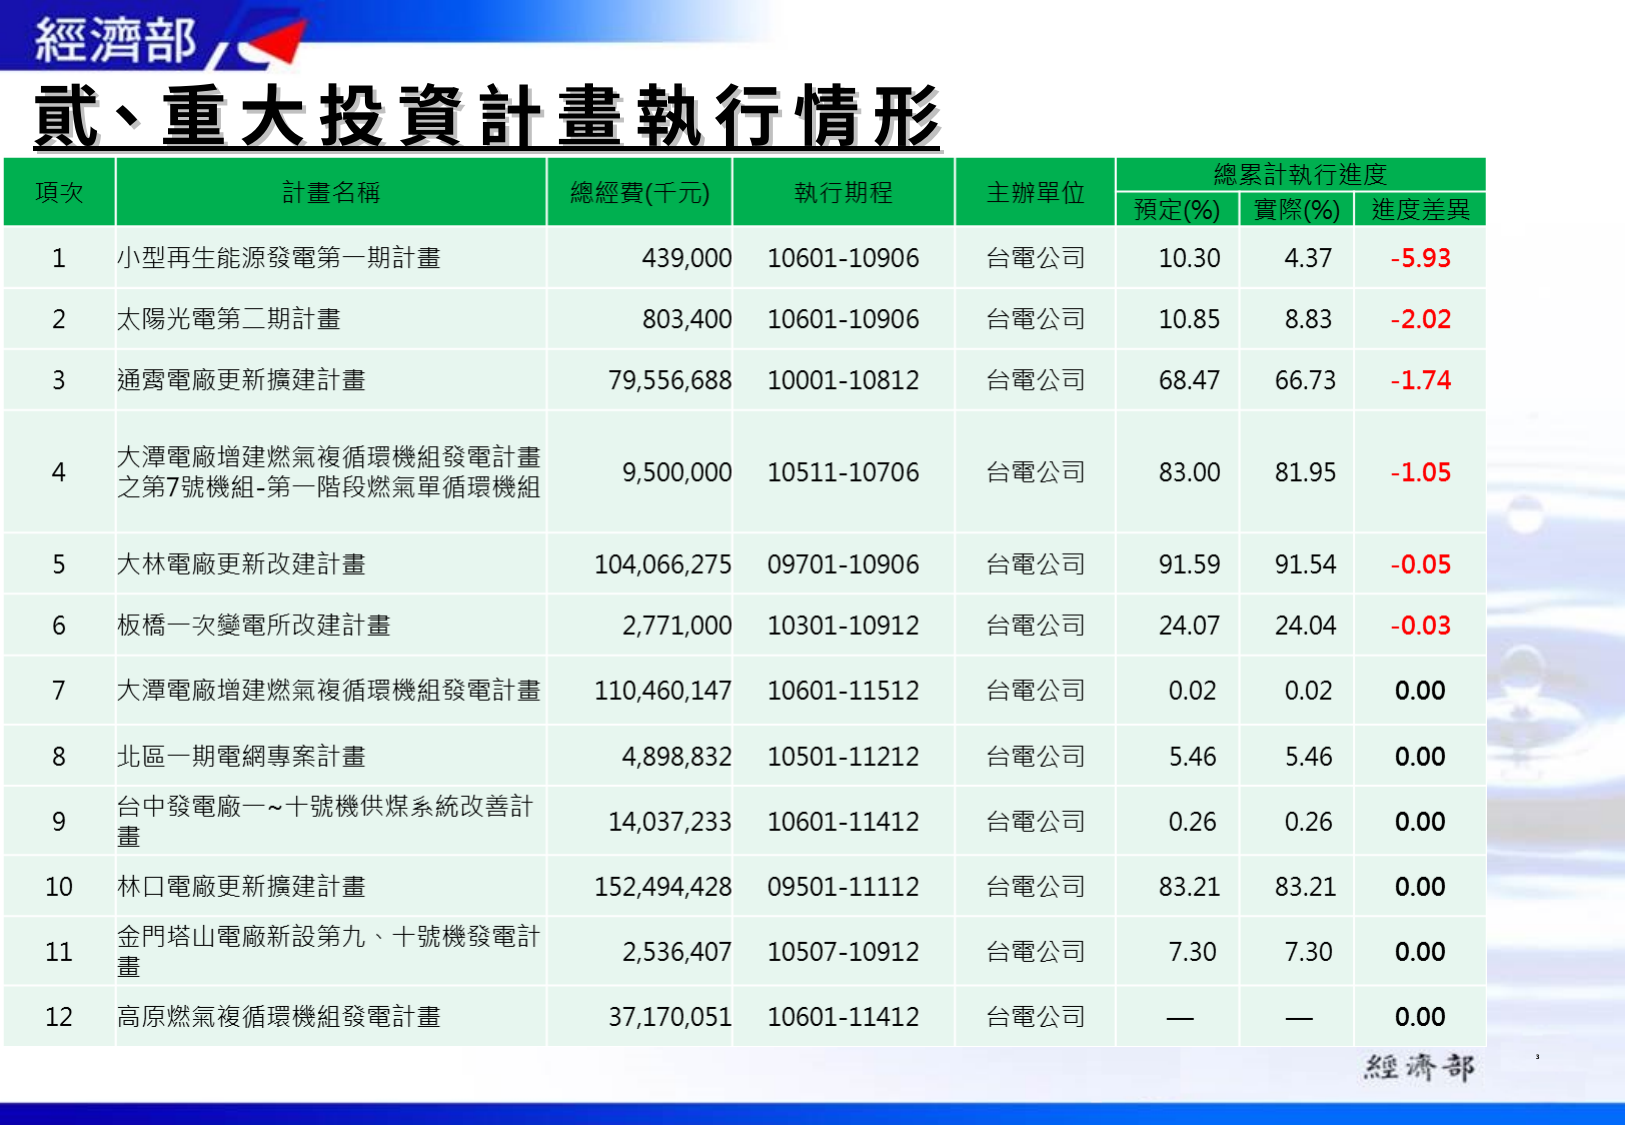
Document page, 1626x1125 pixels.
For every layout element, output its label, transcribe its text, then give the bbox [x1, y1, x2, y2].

picture [2, 153, 1487, 1047]
text_box 3 [1502, 1046, 1610, 1090]
title 貮、重大投資計畫執行情形 [0, 66, 1625, 149]
